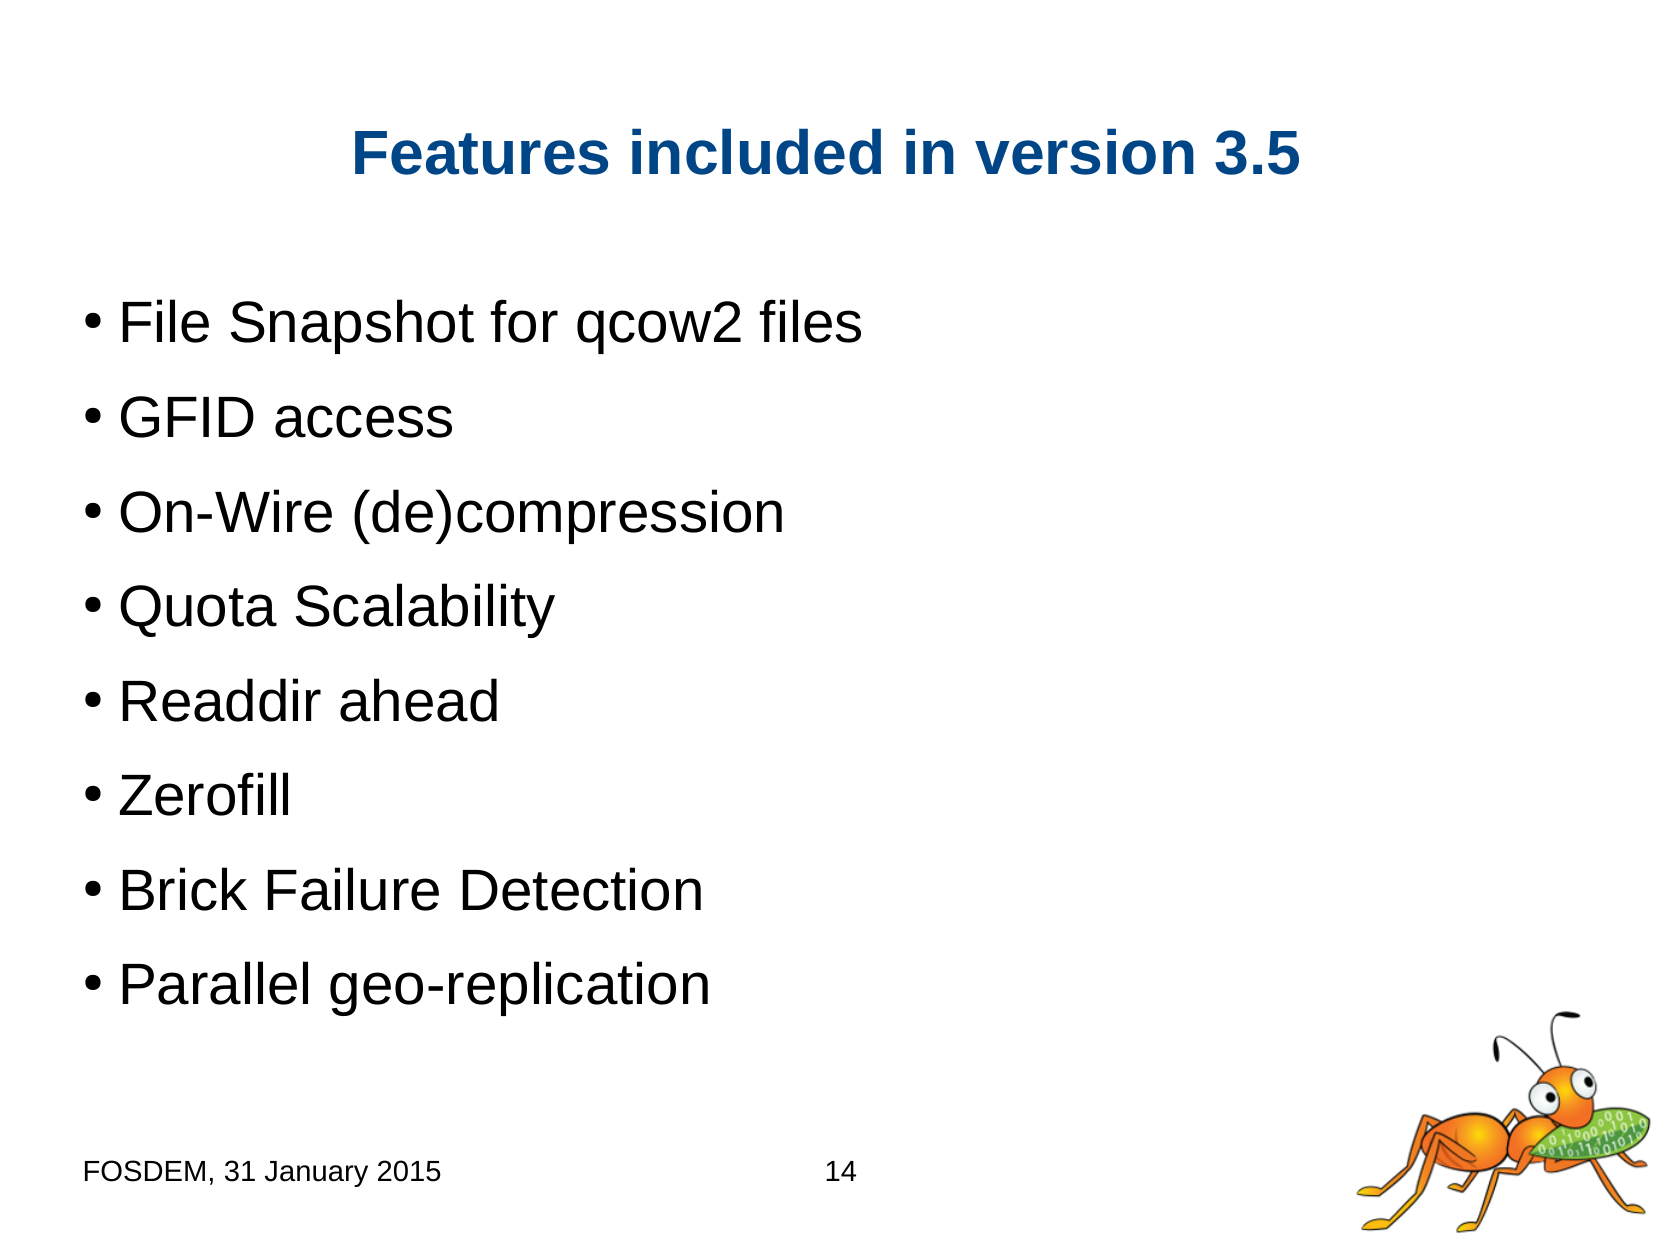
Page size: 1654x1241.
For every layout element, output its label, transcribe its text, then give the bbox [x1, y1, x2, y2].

list File Snapshot for qcow2 files GFID access On-Wire (de)compression Quota Scalability Readdir ahead Zerofill Brick Failure Detection Parallel geo-replication [82, 290, 1571, 1010]
title Features included in version 3.5 [82, 49, 1571, 257]
picture [1353, 1009, 1654, 1235]
